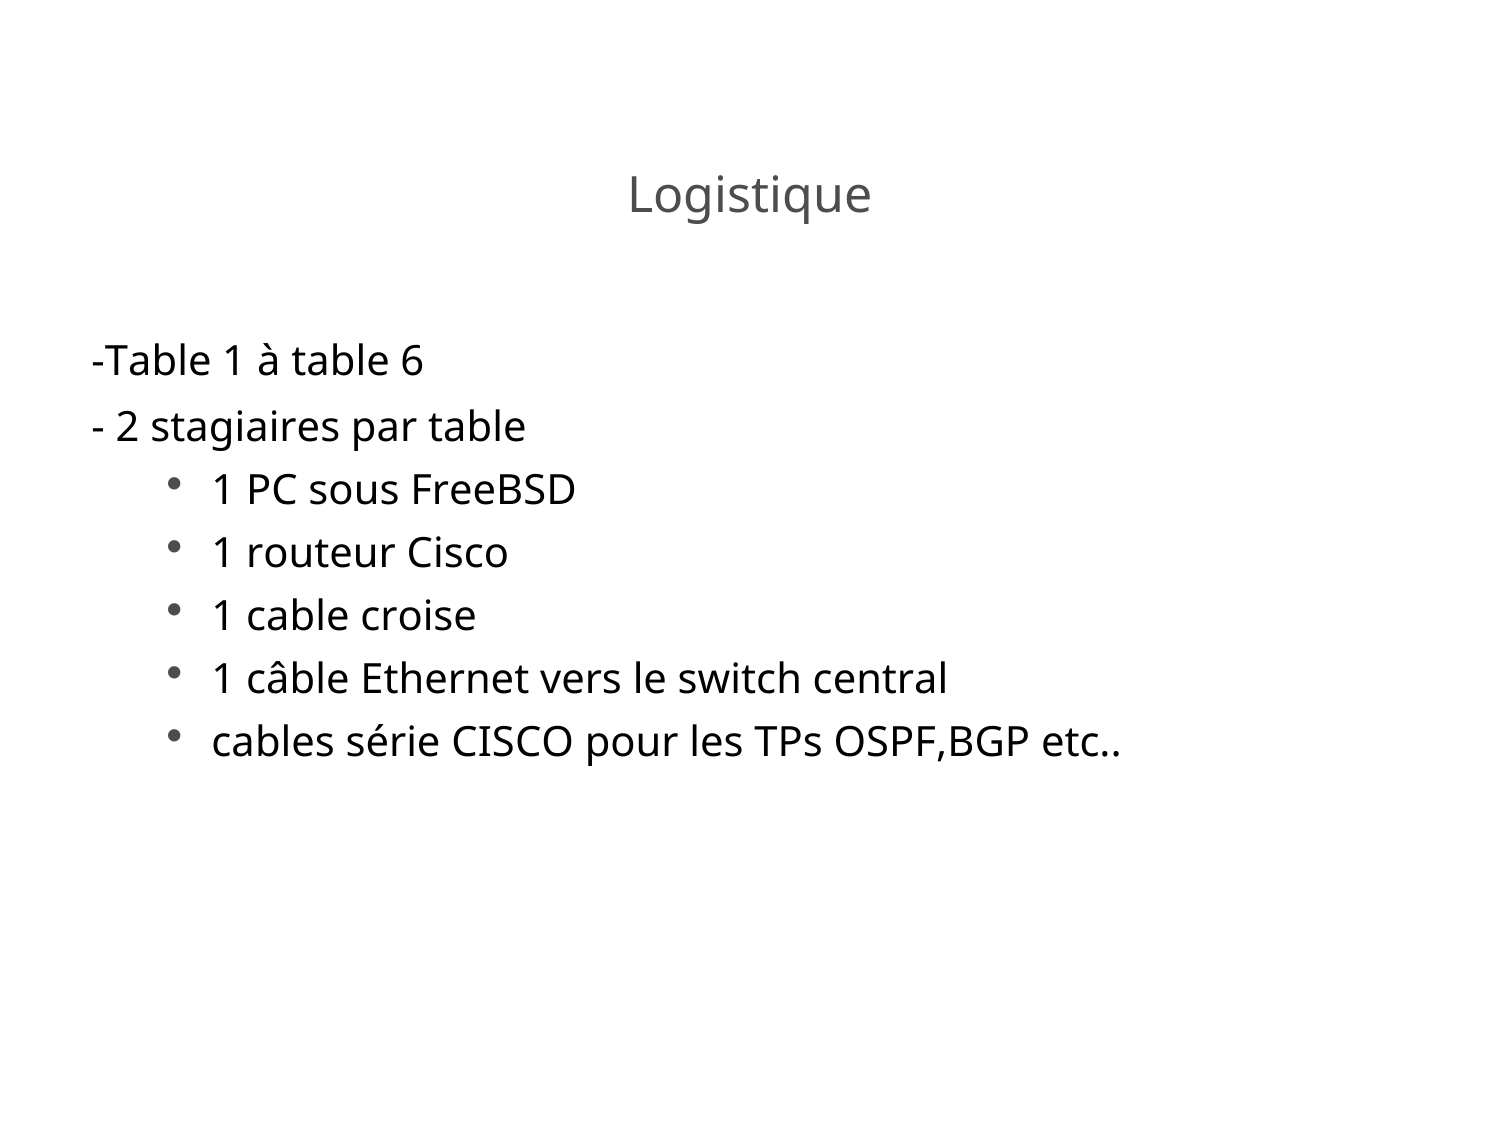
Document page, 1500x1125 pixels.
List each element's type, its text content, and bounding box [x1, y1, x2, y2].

list -Table 1 à table 6 - 2 stagiaires par table 1 PC sous FreeBSD 1 routeur Cisco 1 cable croise 1 câble Ethernet vers le switch central cables série CISCO pour les TPs OSPF,BGP etc.. [76, 324, 1436, 731]
title Logistique [112, 158, 1388, 230]
